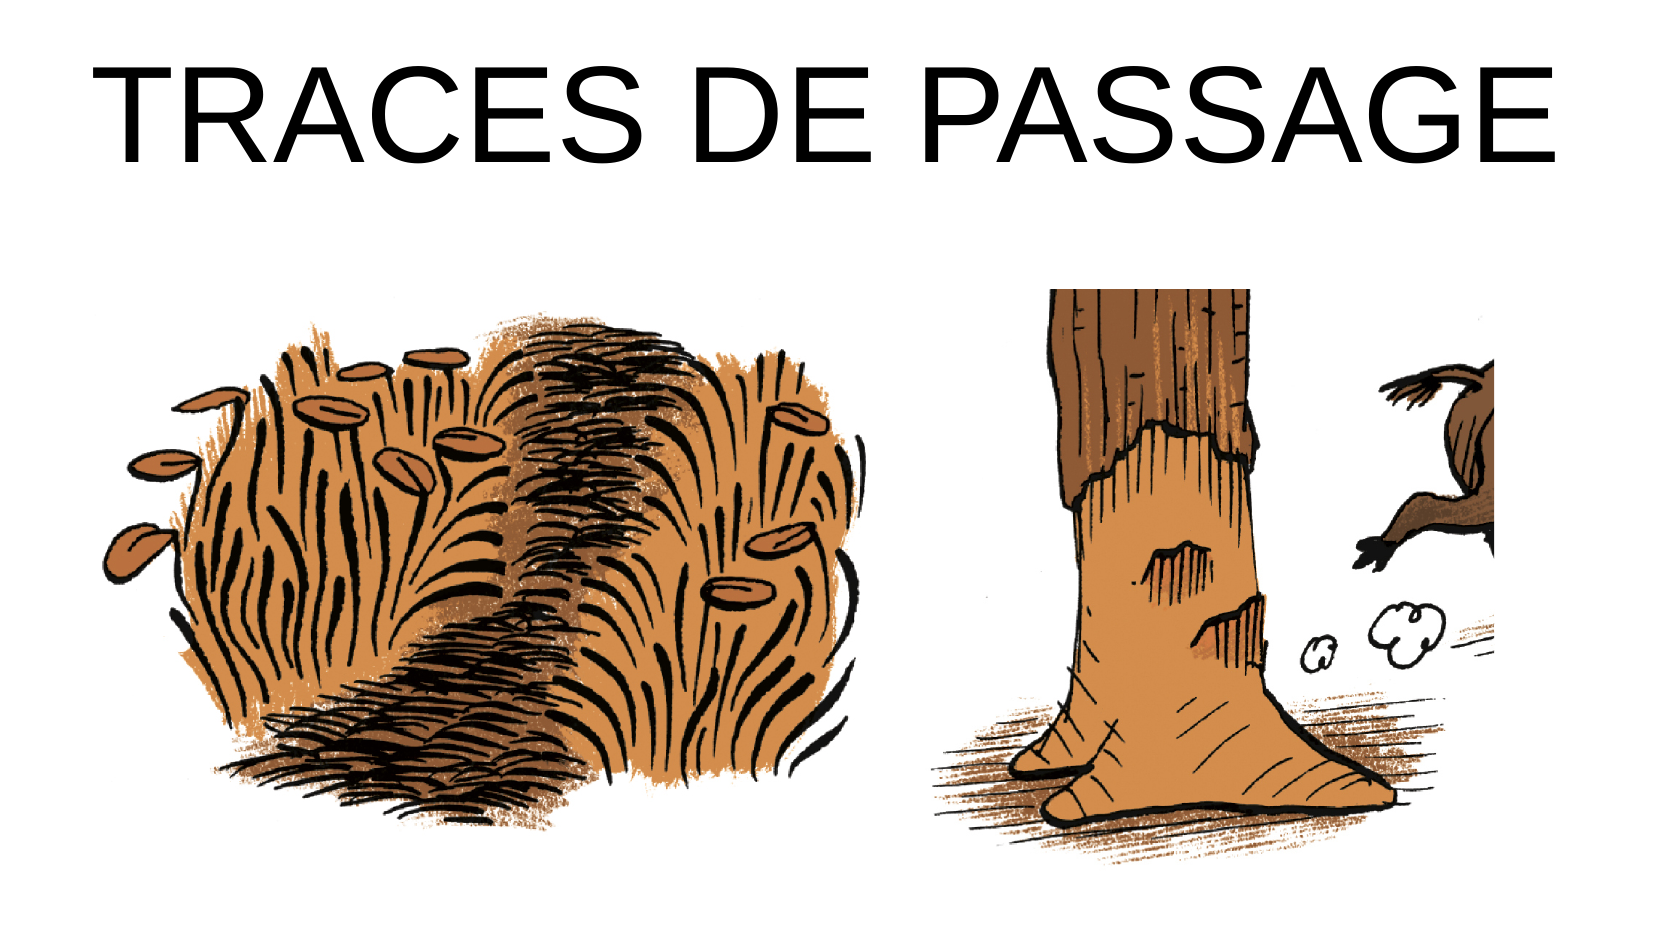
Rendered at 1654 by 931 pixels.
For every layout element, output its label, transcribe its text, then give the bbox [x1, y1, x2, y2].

title TRACES DE PASSAGE [82, 37, 1571, 193]
picture [62, 262, 1495, 904]
